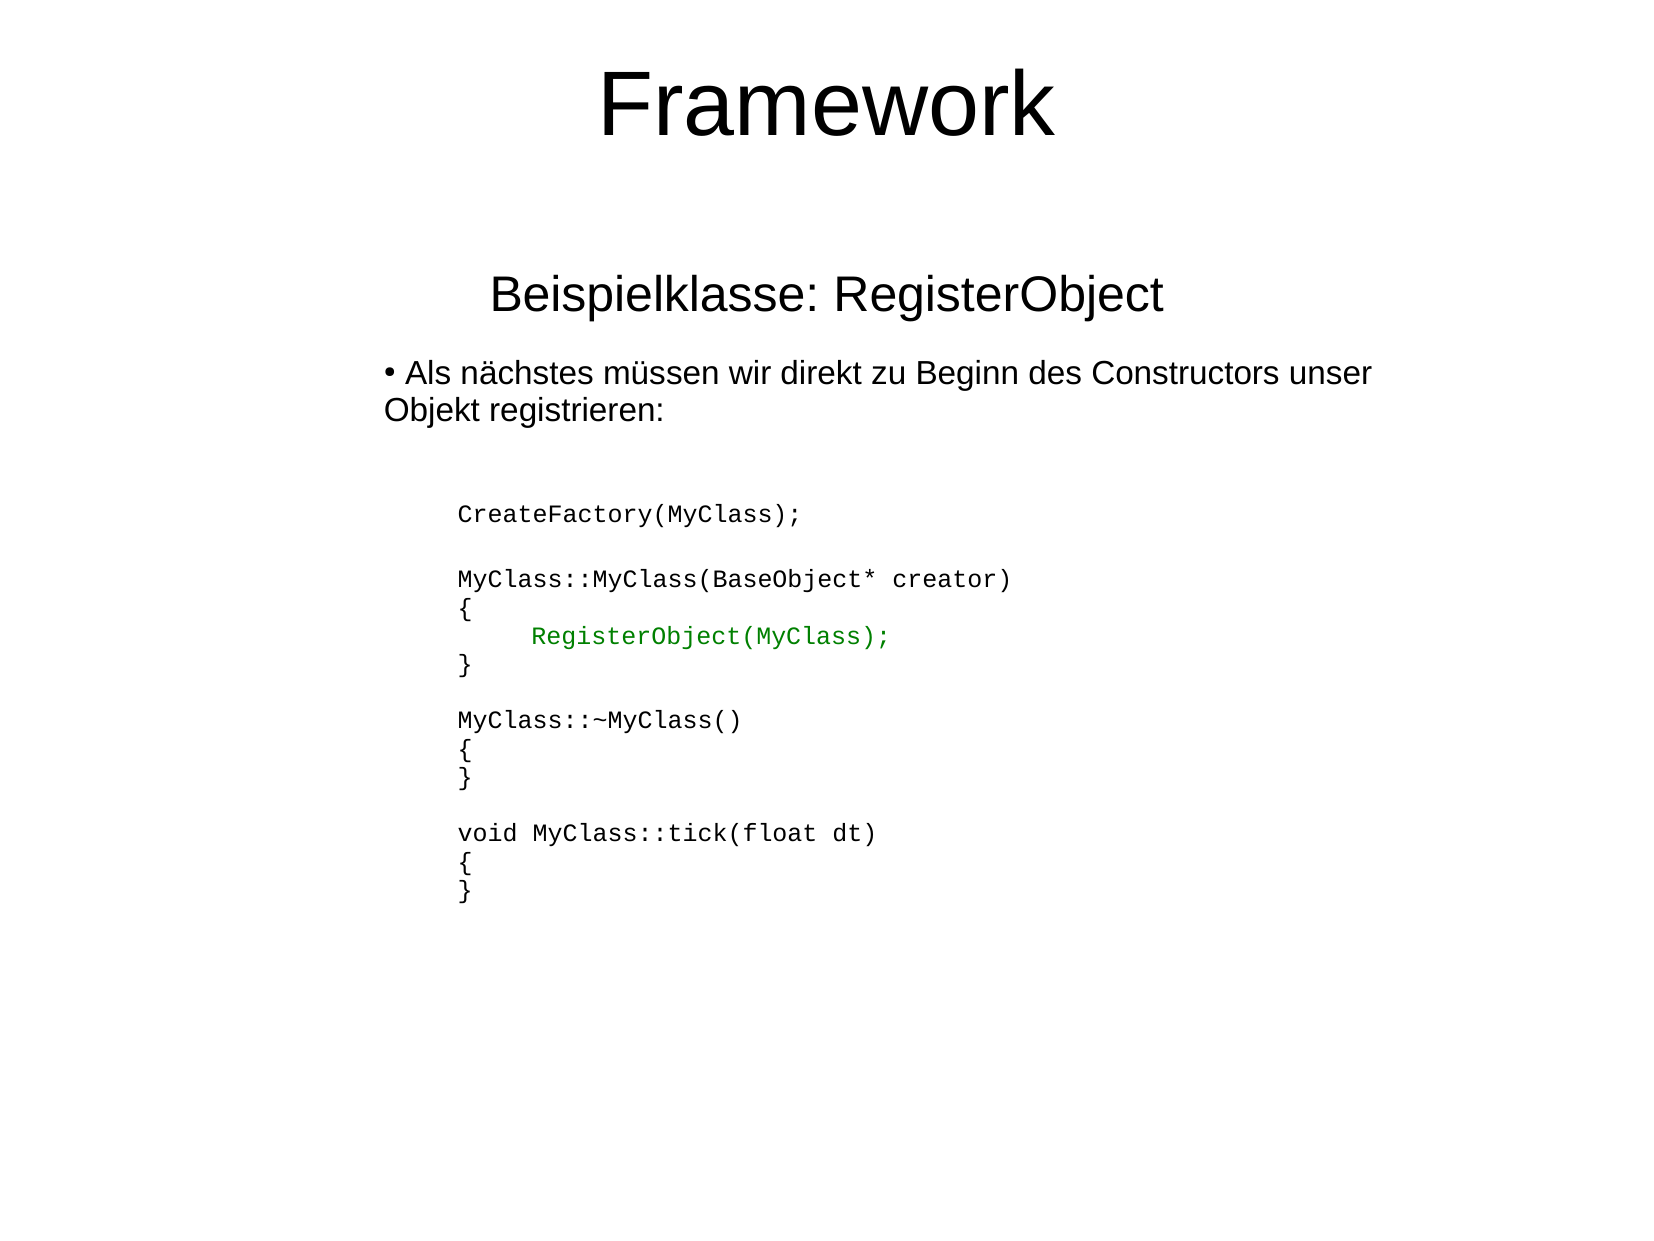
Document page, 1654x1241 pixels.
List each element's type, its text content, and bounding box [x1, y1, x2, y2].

title Framework [82, 0, 1571, 208]
text_box Beispielklasse: RegisterObject [82, 265, 1571, 325]
text_box Als nächstes müssen wir direkt zu Beginn des Constructors unser Objekt registrieren: CreateFactory(MyClass); MyClass::MyClass(BaseObject* creator) { RegisterObject(MyClass); } MyClass::~MyClass() { } void MyClass::tick(float dt) { } [383, 354, 1388, 918]
